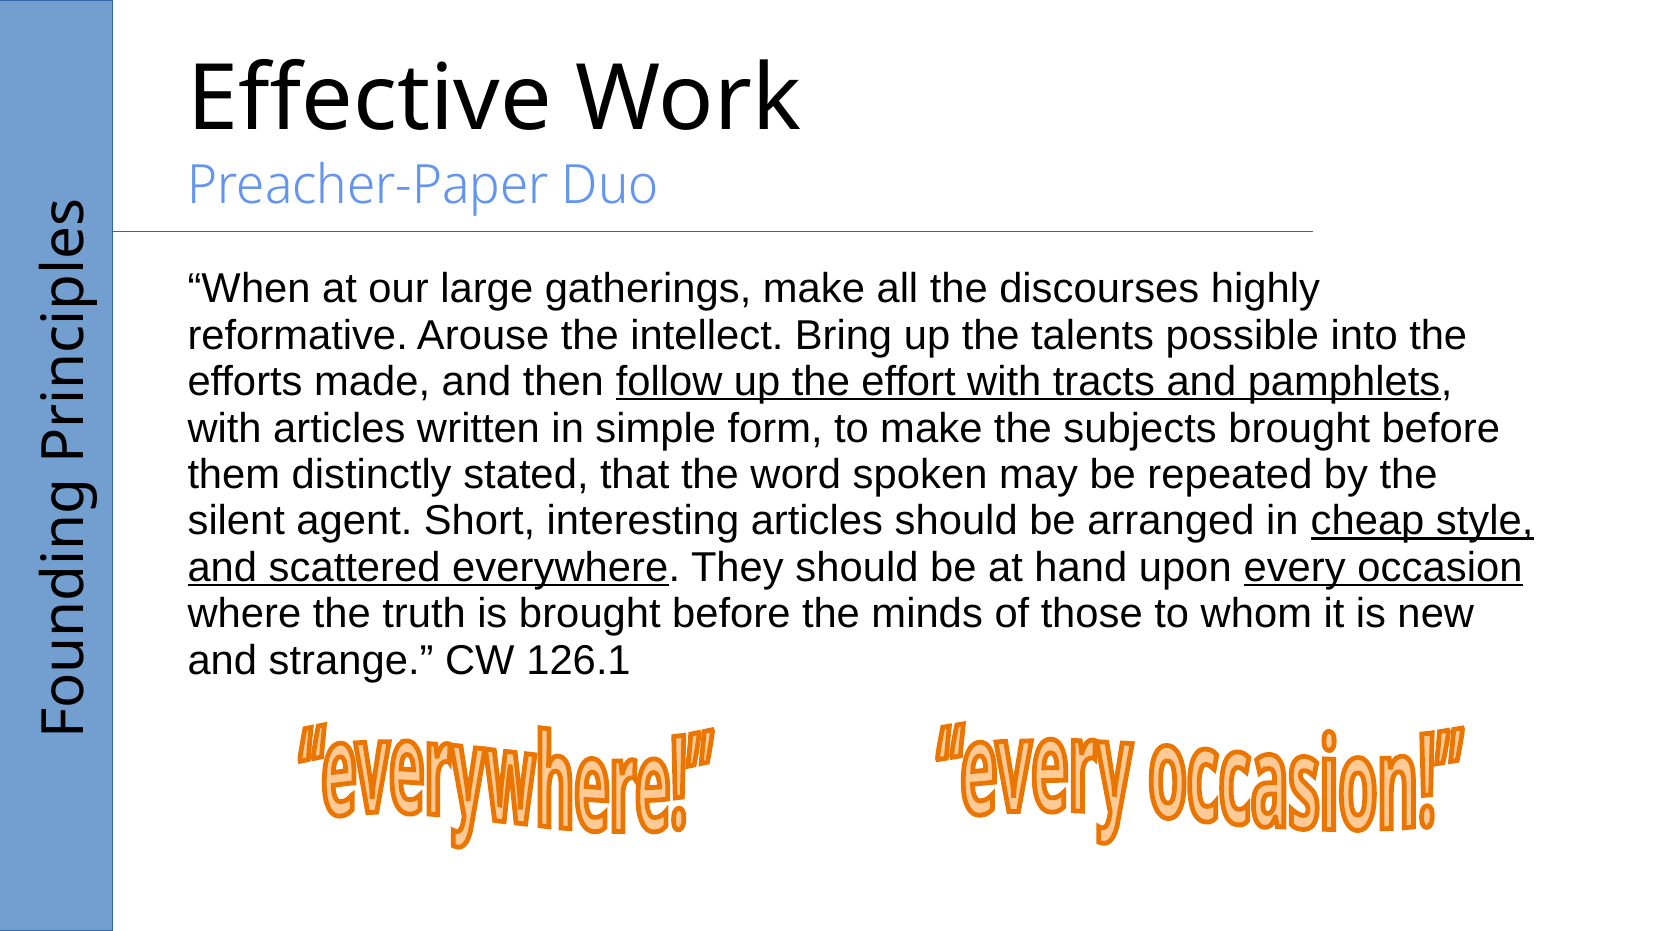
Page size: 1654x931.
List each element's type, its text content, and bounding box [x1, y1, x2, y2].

text_box “everywhere!” [577, 758, 607, 832]
text_box “everywhere!” [614, 759, 636, 832]
text_box “everywhere!” [701, 729, 713, 764]
text_box “every occasion!” [1382, 756, 1414, 829]
text_box “everywhere!” [313, 724, 325, 759]
text_box “everywhere!” [540, 727, 570, 829]
text_box “everywhere!” [324, 743, 355, 817]
subtitle “When at our large gatherings, make all the discourses highly reformative. Arouse the intellect. Bring up the talents possible into the efforts made, and then follow up the effort with tracts and pamphlets, with articles written in simple form, to make the subjects brought before them distinctly stated, that the word spoken may be repeated by the silent agent. Short, interesting articles should be arranged in cheap style, and scattered everywhere. They should be at hand upon every occasion where the truth is brought before the minds of those to whom it is new and strange.” CW 126.1 [187, 264, 1538, 684]
text_box “every occasion!” [1421, 732, 1433, 796]
text_box “every occasion!” [1291, 756, 1318, 830]
text_box “every occasion!” [995, 740, 1032, 812]
text_box “every occasion!” [1324, 758, 1334, 830]
text_box “every occasion!” [937, 726, 950, 760]
text_box “every occasion!” [1253, 754, 1284, 828]
text_box “every occasion!” [1436, 730, 1449, 764]
text_box [0, 0, 113, 931]
text_box “everywhere!” [299, 727, 312, 762]
text_box “everywhere!” [428, 743, 535, 848]
text_box “every occasion!” [1151, 745, 1185, 819]
text_box “every occasion!” [1034, 739, 1066, 813]
text_box “every occasion!” [1073, 740, 1133, 844]
text_box “everywhere!” [355, 741, 390, 813]
title Preacher-Paper Duo [187, 154, 1571, 239]
text_box Founding Principles [13, 37, 105, 901]
text_box “every occasion!” [963, 742, 995, 816]
text_box “every occasion!” [1450, 728, 1463, 762]
text_box “every occasion!” [1221, 751, 1249, 825]
text_box “every occasion!” [1341, 757, 1375, 831]
text_box “everywhere!” [673, 735, 684, 798]
text_box “every occasion!” [1189, 748, 1217, 822]
text_box “every occasion!” [951, 723, 964, 758]
text_box “everywhere!” [391, 740, 422, 814]
title Effective Work [187, 33, 1571, 154]
text_box “everywhere!” [637, 758, 668, 832]
text_box “everywhere!” [687, 732, 700, 767]
